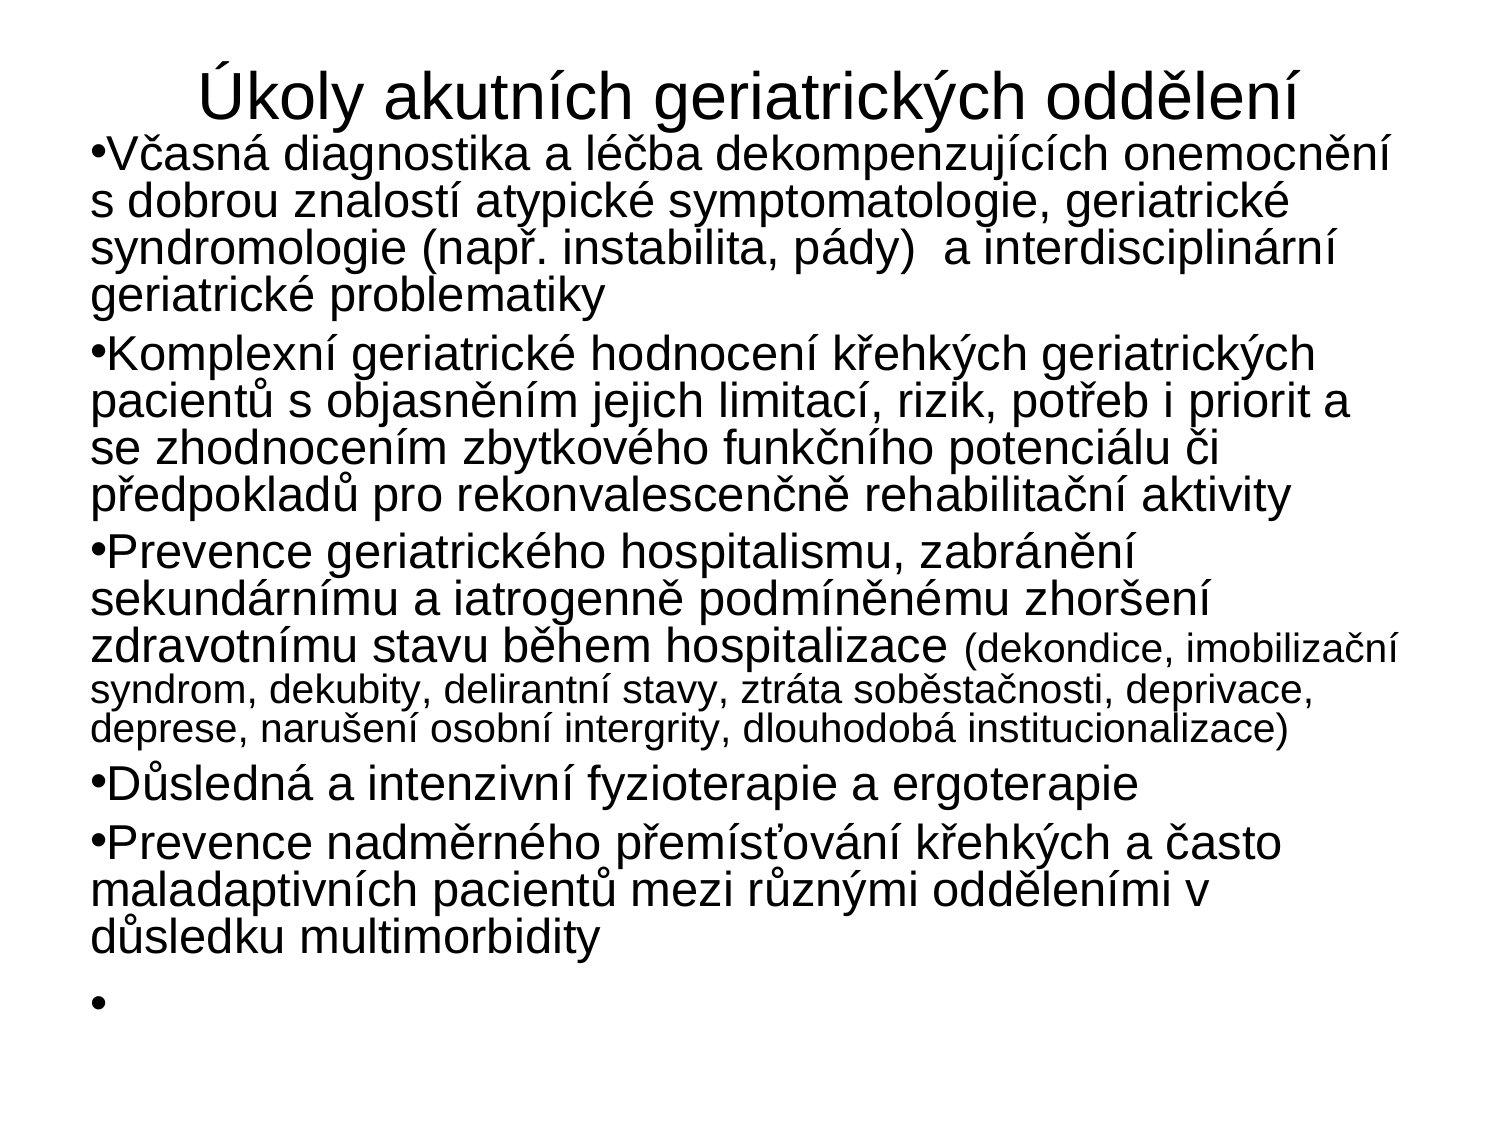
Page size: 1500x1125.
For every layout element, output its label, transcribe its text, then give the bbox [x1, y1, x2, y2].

title Úkoly akutních geriatrických oddělení [75, 45, 1426, 125]
list Včasná diagnostika a léčba dekompenzujících onemocnění s dobrou znalostí atypické symptomatologie, geriatrické syndromologie (např. instabilita, pády) a interdisciplinární geriatrické problematiky Komplexní geriatrické hodnocení křehkých geriatrických pacientů s objasněním jejich limitací, rizik, potřeb i priorit a se zhodnocením zbytkového funkčního potenciálu či předpokladů pro rekonvalescenčně rehabilitační aktivity Prevence geriatrického hospitalismu, zabránění sekundárnímu a iatrogenně podmíněnému zhoršení zdravotnímu stavu během hospitalizace (dekondice, imobilizační syndrom, dekubity, delirantní stavy, ztráta soběstačnosti, deprivace, deprese, narušení osobní intergrity, dlouhodobá institucionalizace) Důsledná a intenzivní fyzioterapie a ergoterapie Prevence nadměrného přemísťování křehkých a často maladaptivních pacientů mezi různými odděleními v důsledku multimorbidity [75, 125, 1426, 1005]
